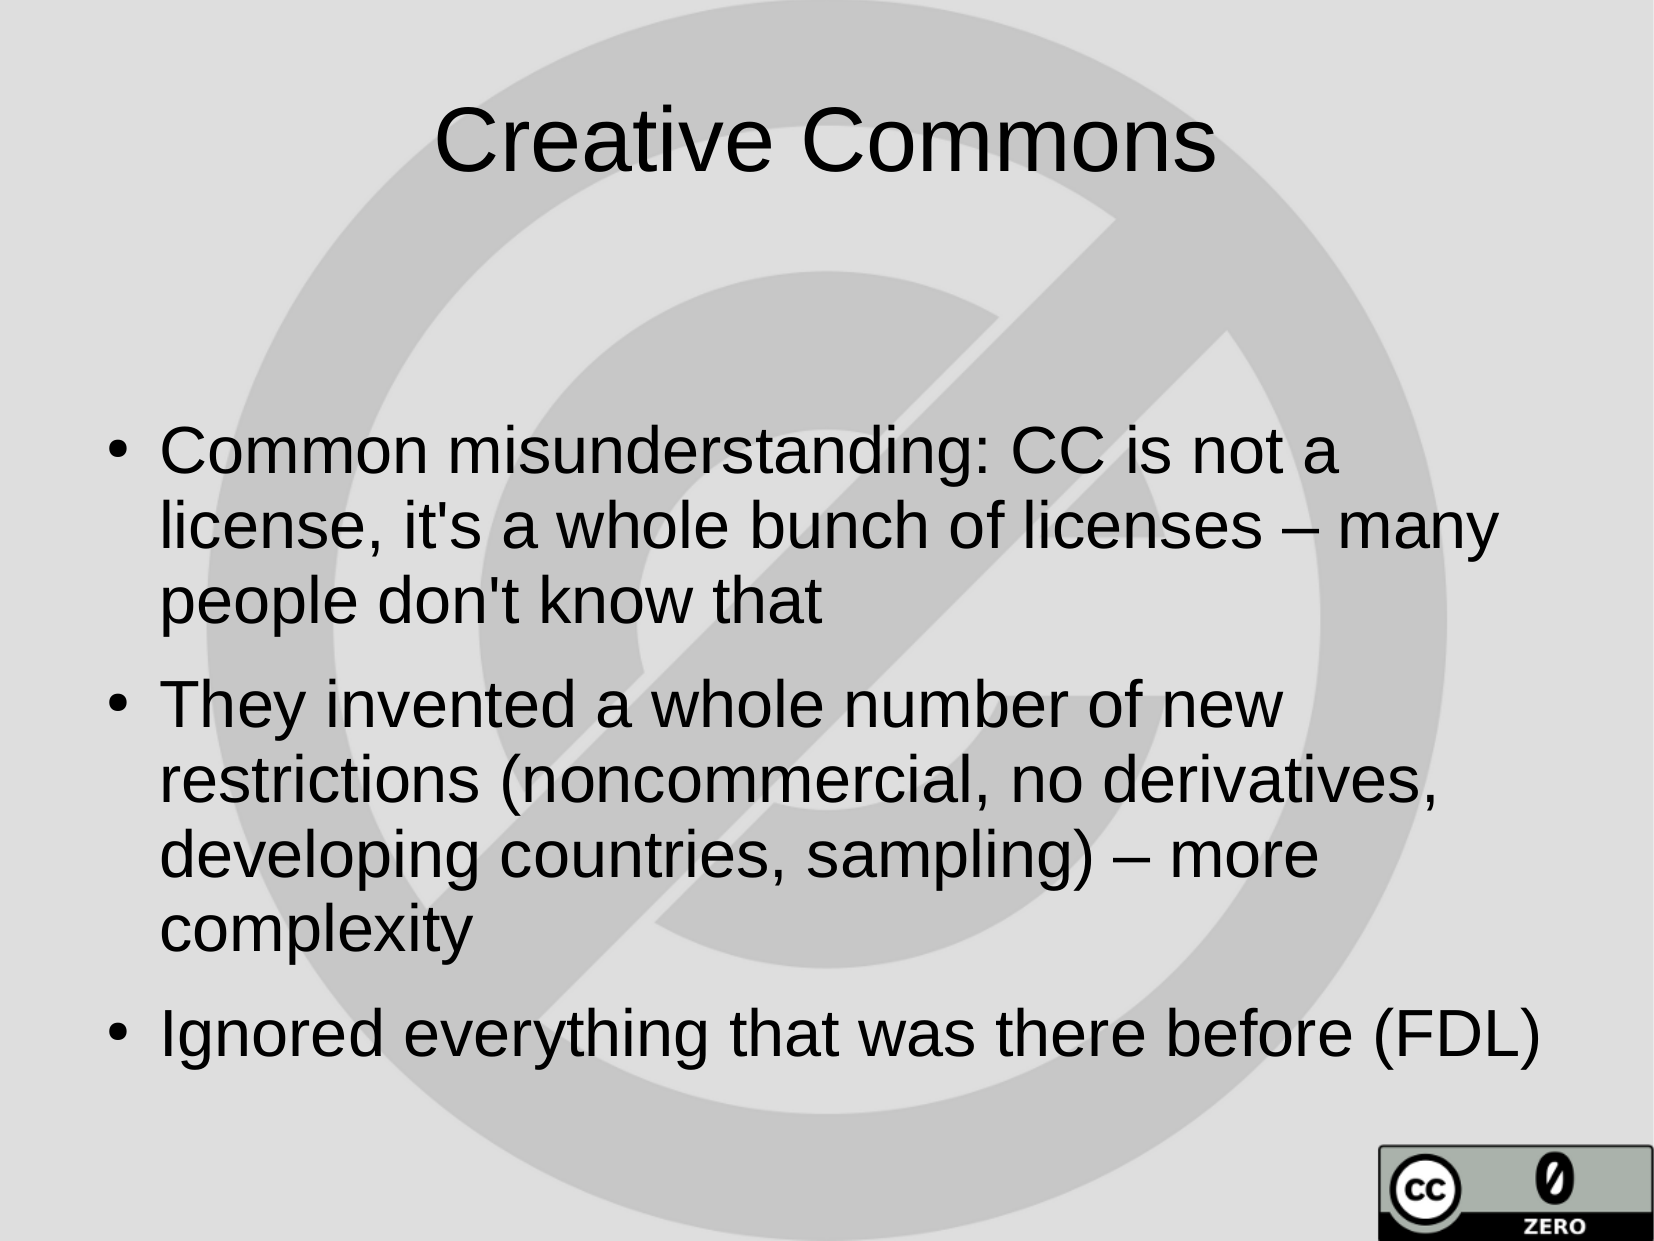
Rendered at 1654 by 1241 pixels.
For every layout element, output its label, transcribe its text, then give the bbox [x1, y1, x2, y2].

title Creative Commons [59, 68, 1595, 212]
picture [0, 0, 1654, 1241]
list Common misunderstanding: CC is not a license, it's a whole bunch of licenses – many people don't know that They invented a whole number of new restrictions (noncommercial, no derivatives, developing countries, sampling) – more complexity Ignored everything that was there before (FDL) [88, 413, 1571, 1094]
